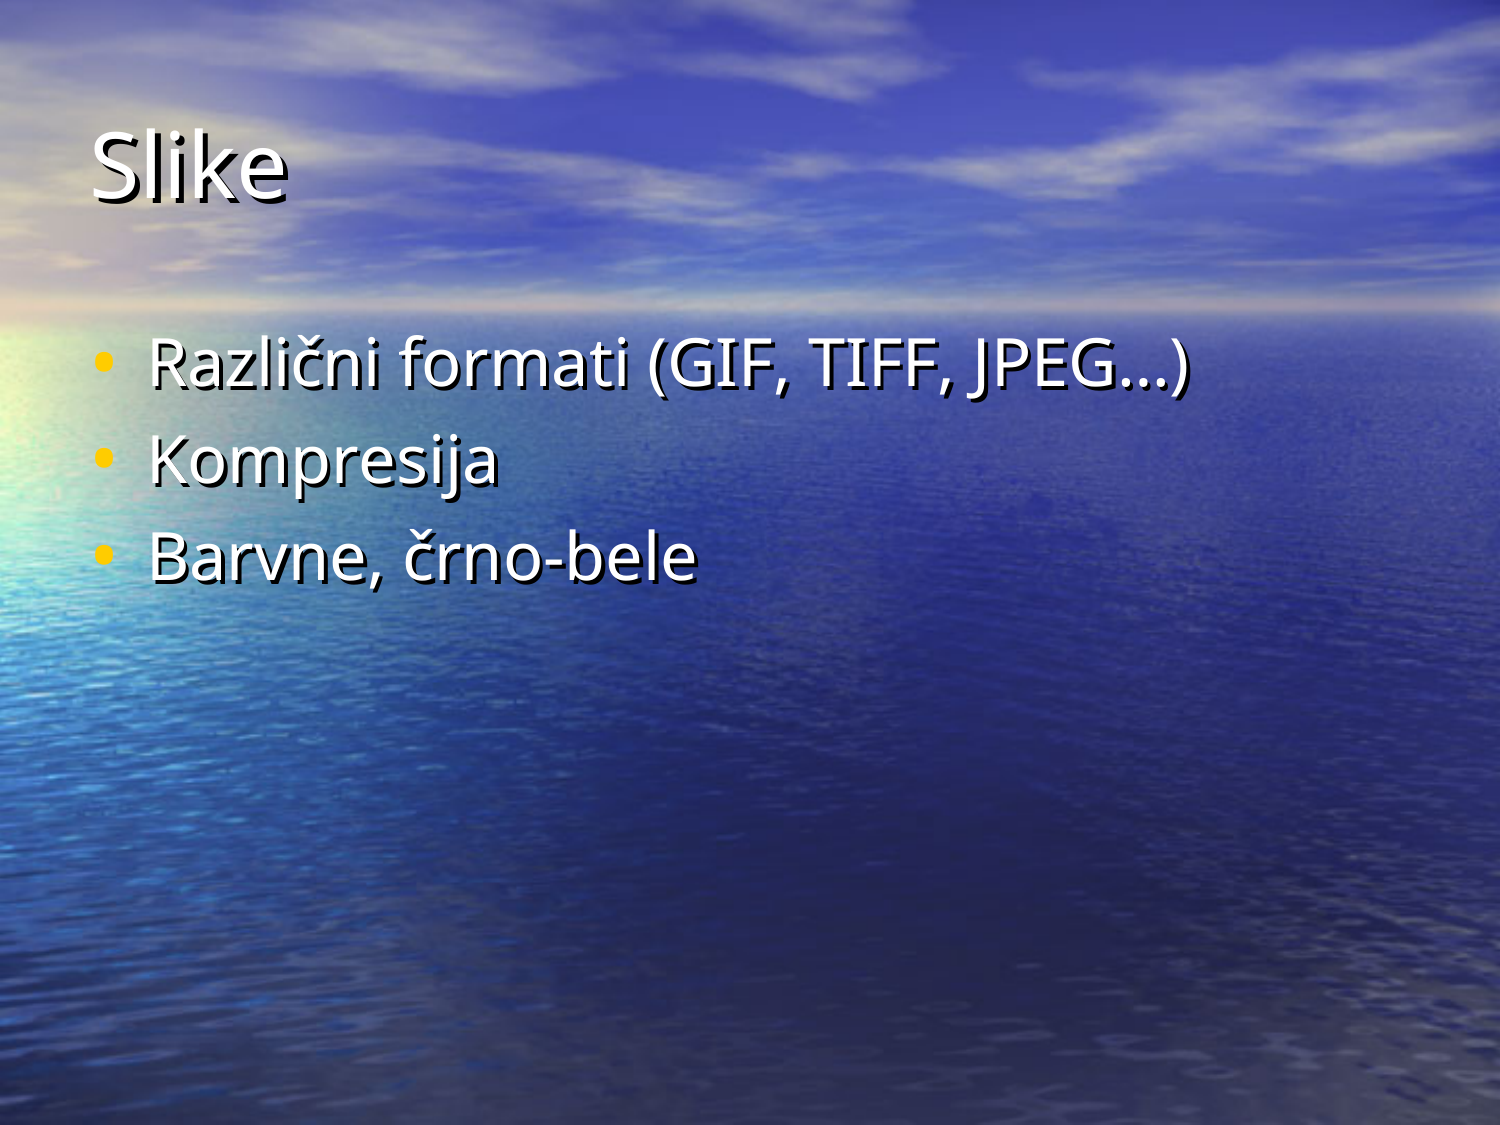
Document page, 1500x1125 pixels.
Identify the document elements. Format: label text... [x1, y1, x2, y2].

picture [0, 0, 1500, 1125]
list Različni formati (GIF, TIFF, JPEG…) Kompresija Barvne, črno-bele [75, 312, 1426, 988]
title Slike [75, 47, 1426, 276]
